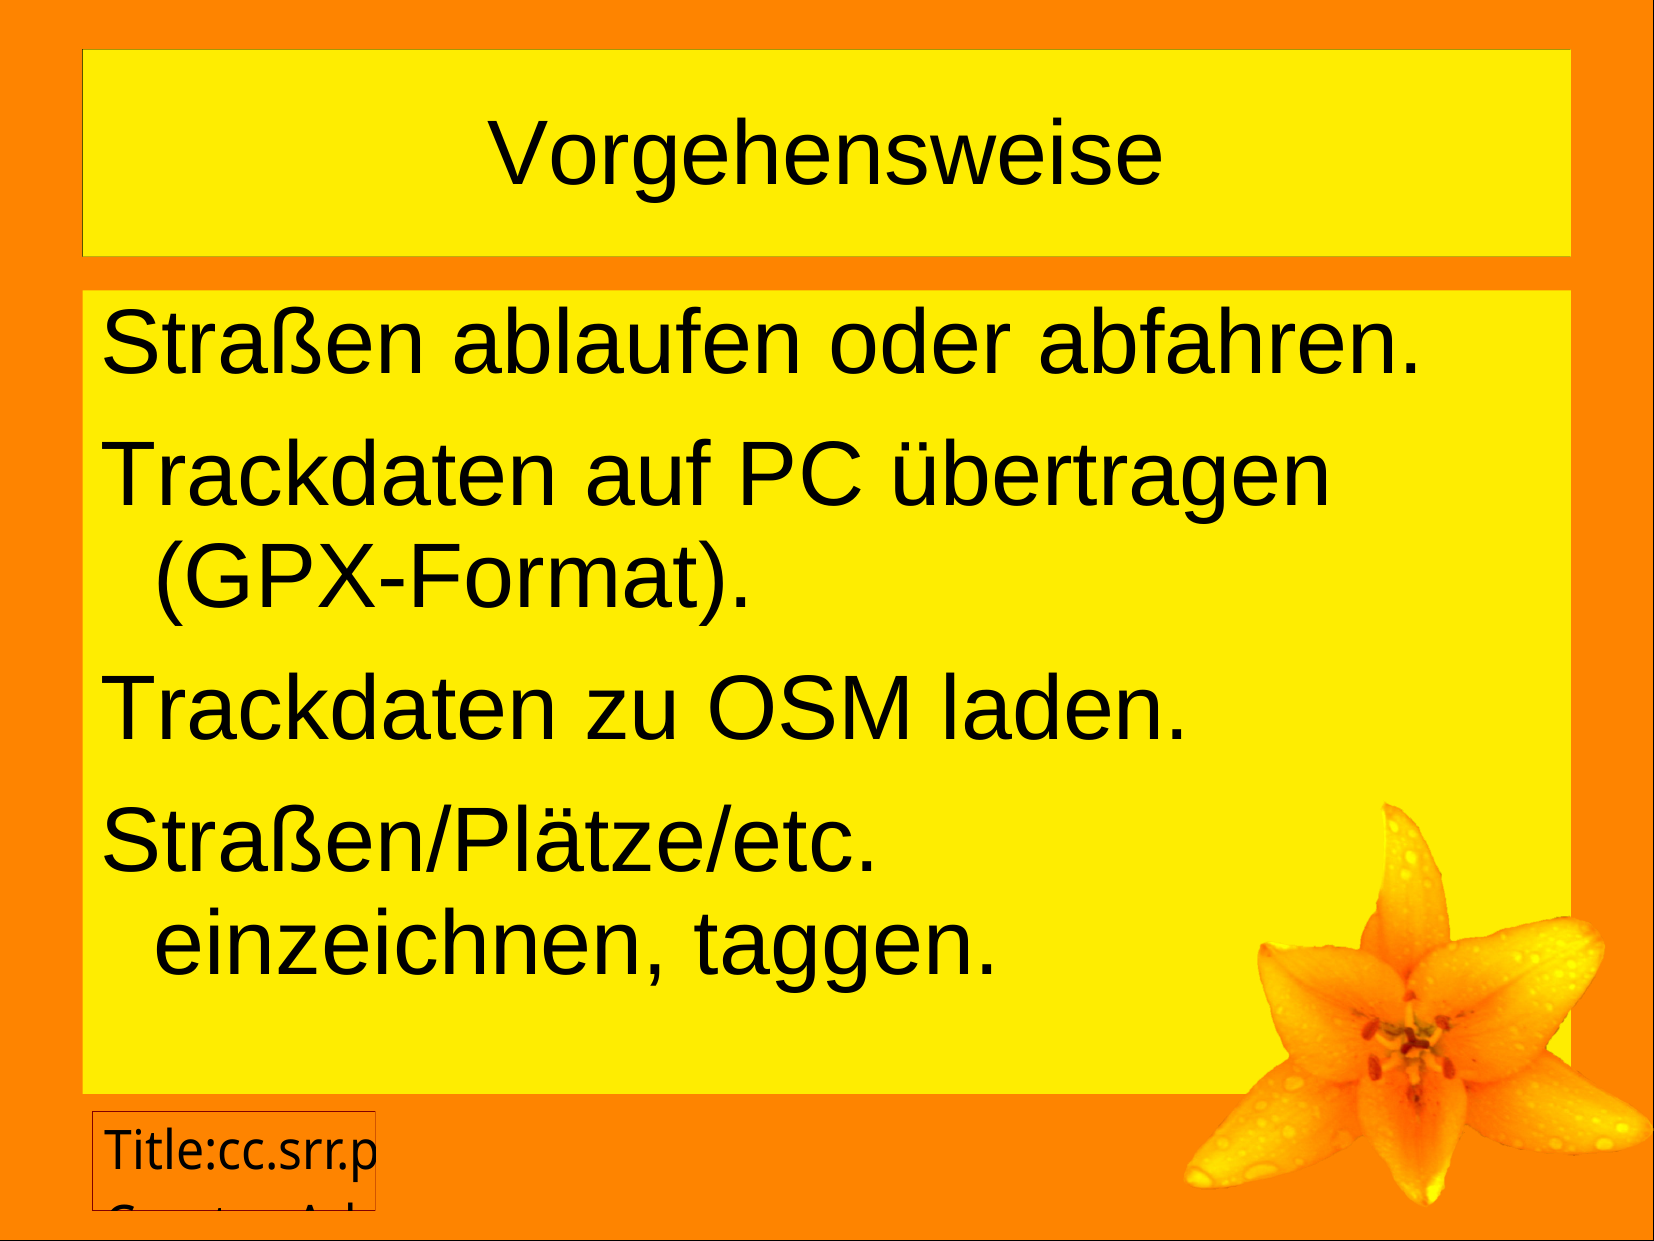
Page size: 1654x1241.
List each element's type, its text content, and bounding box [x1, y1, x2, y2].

title Vorgehensweise [82, 49, 1571, 257]
picture [1181, 767, 1654, 1241]
picture [88, 1108, 376, 1211]
list Straßen ablaufen oder abfahren. Trackdaten auf PC übertragen (GPX-Format). Trackdaten zu OSM laden. Straßen/Plätze/etc. einzeichnen, taggen. [82, 290, 1571, 1094]
text_box [0, 0, 1654, 1241]
